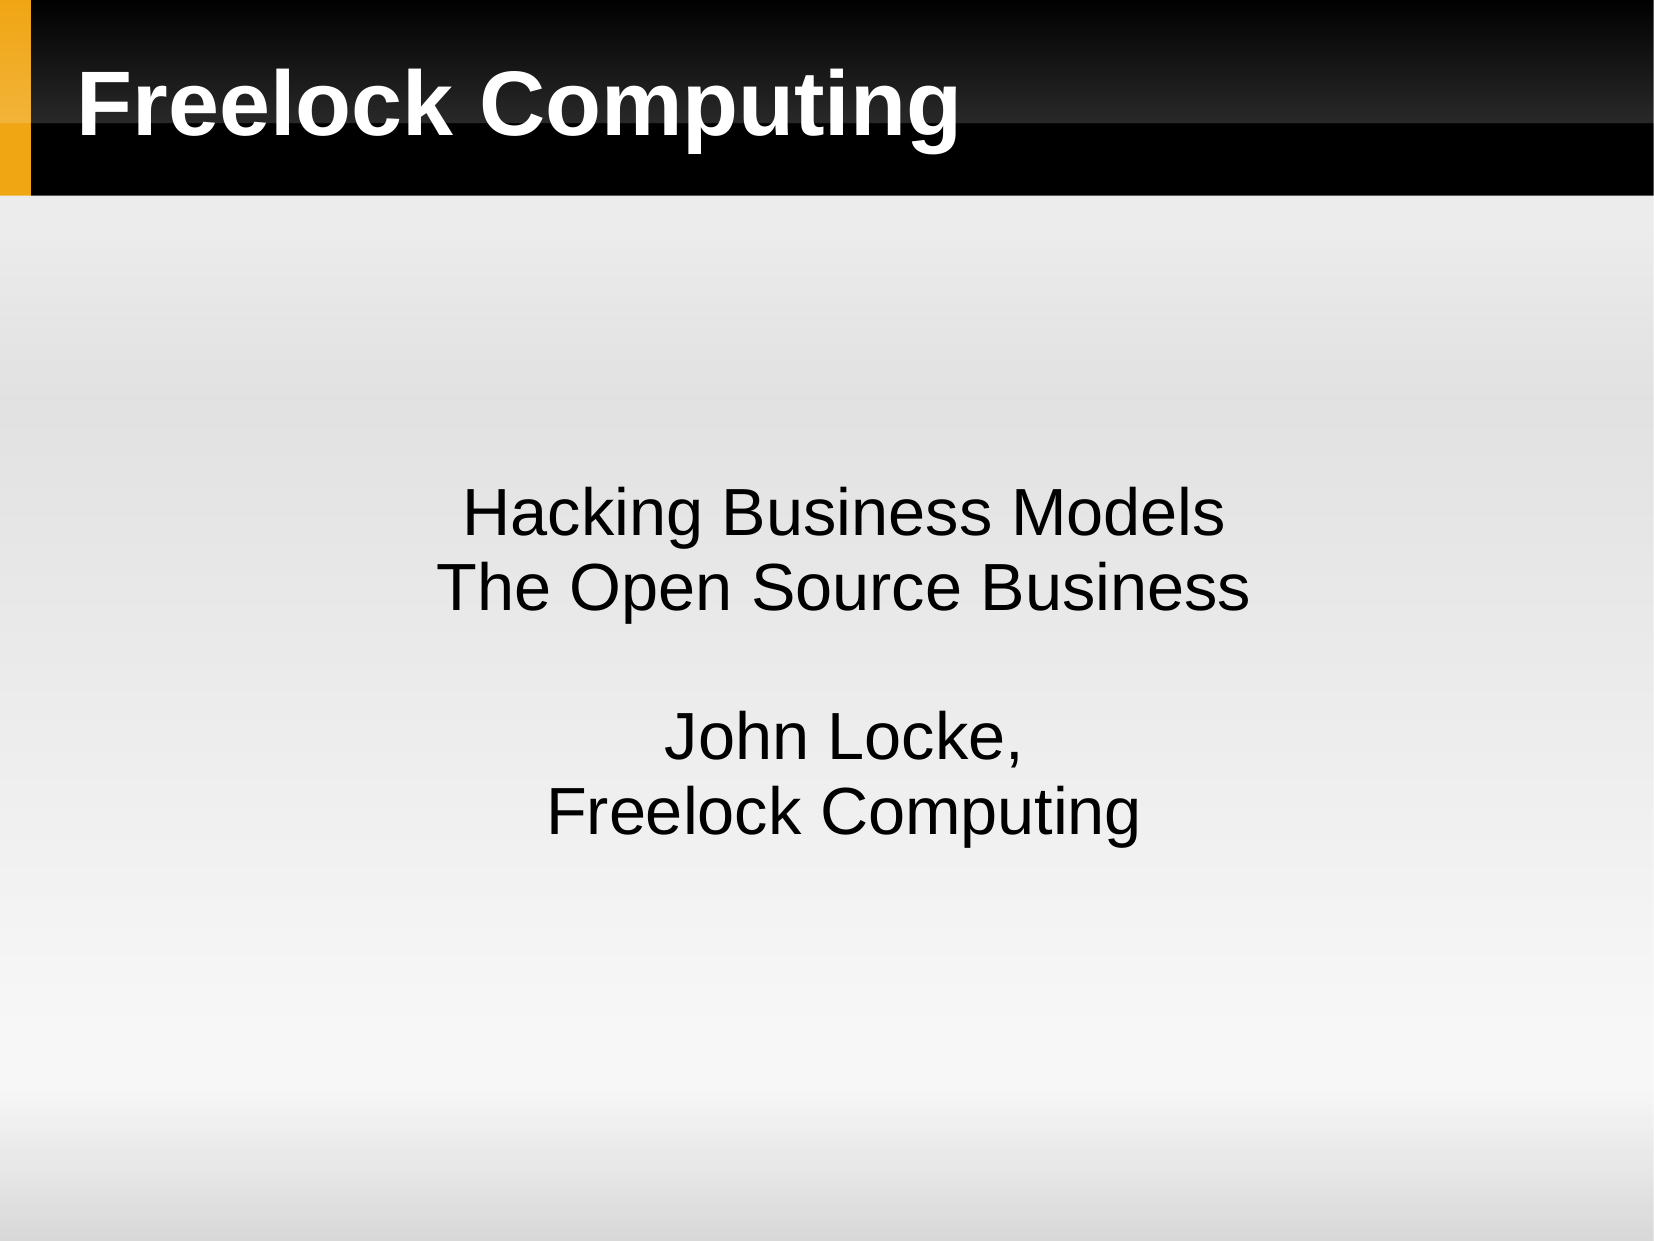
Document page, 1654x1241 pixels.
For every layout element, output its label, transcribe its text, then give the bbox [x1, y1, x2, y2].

subtitle Hacking Business Models The Open Source Business John Locke, Freelock Computing [82, 290, 1571, 1109]
title Freelock Computing [76, 0, 1565, 208]
picture [0, 0, 1654, 1241]
